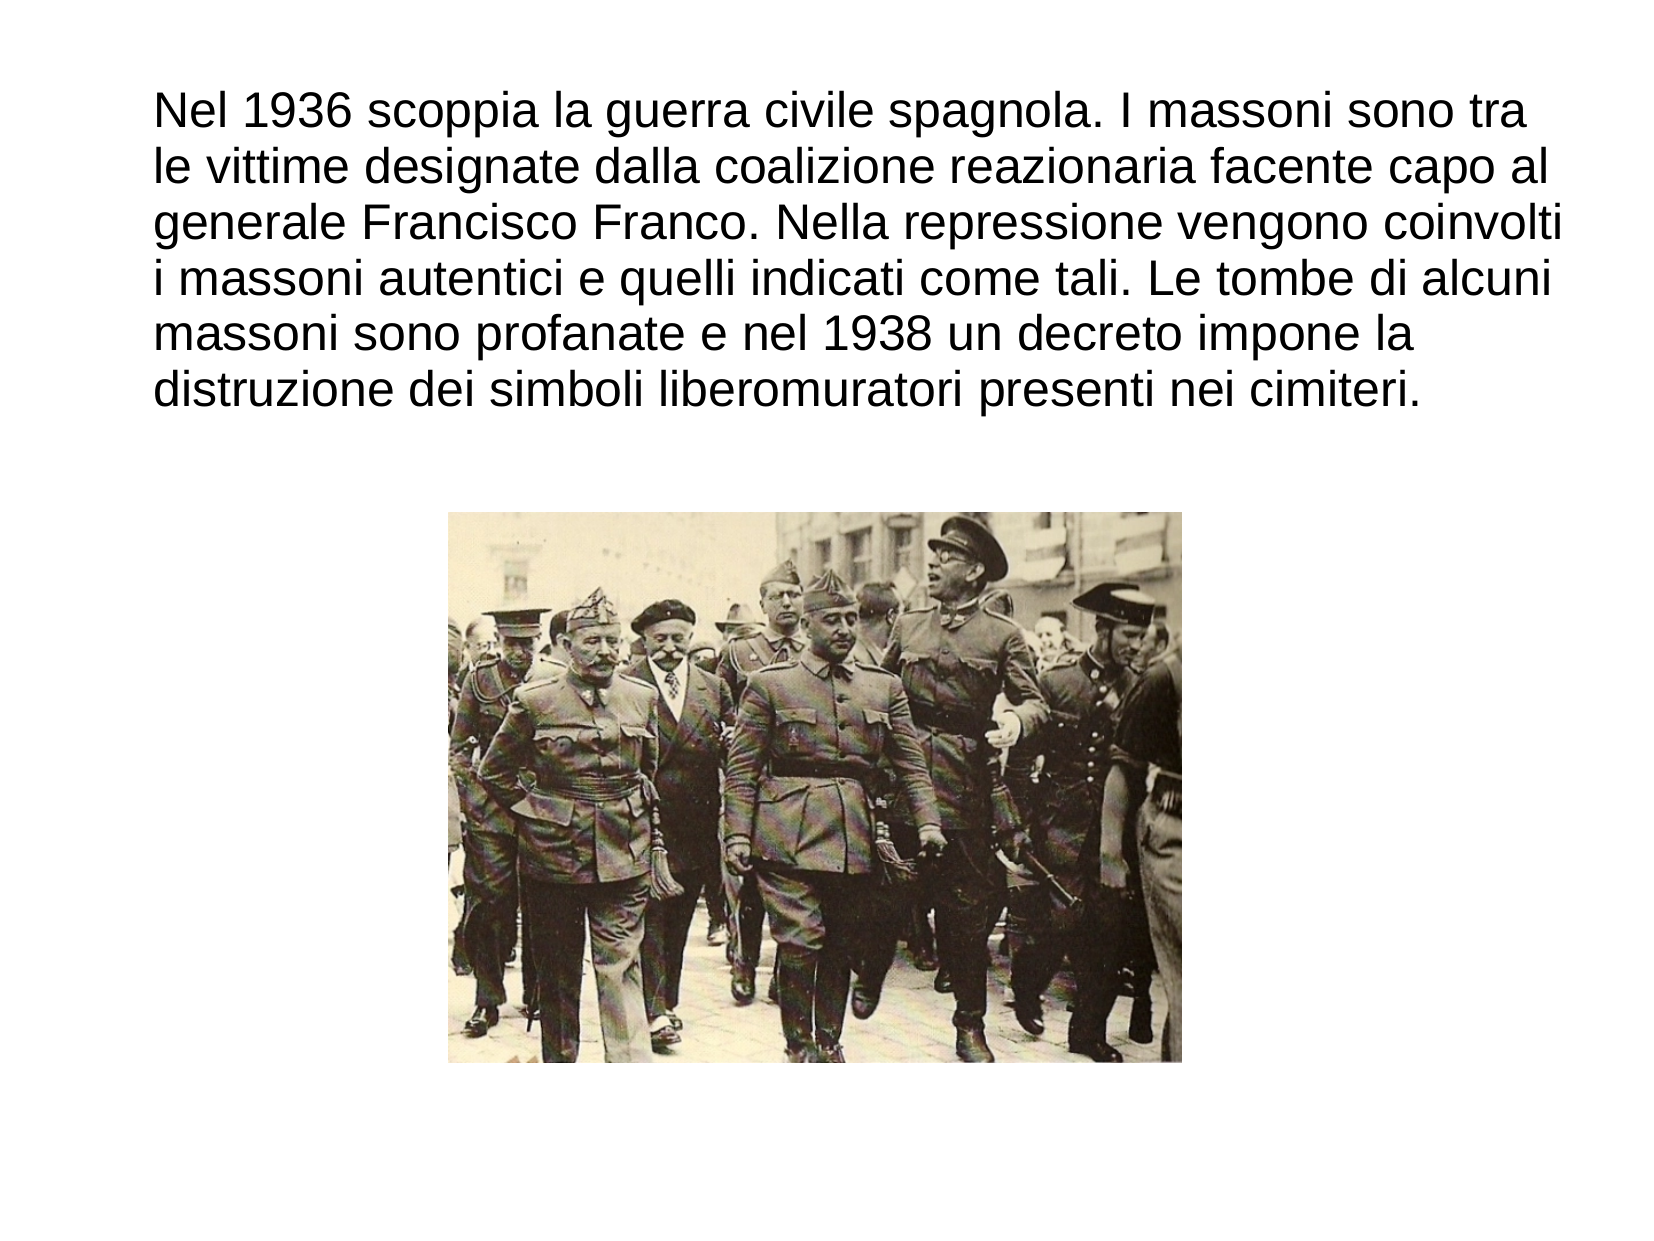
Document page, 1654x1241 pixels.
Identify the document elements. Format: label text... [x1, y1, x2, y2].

list Nel 1936 scoppia la guerra civile spagnola. I massoni sono tra le vittime designate dalla coalizione reazionaria facente capo al generale Francisco Franco. Nella repressione vengono coinvolti i massoni autentici e quelli indicati come tali. Le tombe di alcuni massoni sono profanate e nel 1938 un decreto impone la distruzione dei simboli liberomuratori presenti nei cimiteri. [82, 82, 1571, 1217]
picture [448, 512, 1182, 1063]
